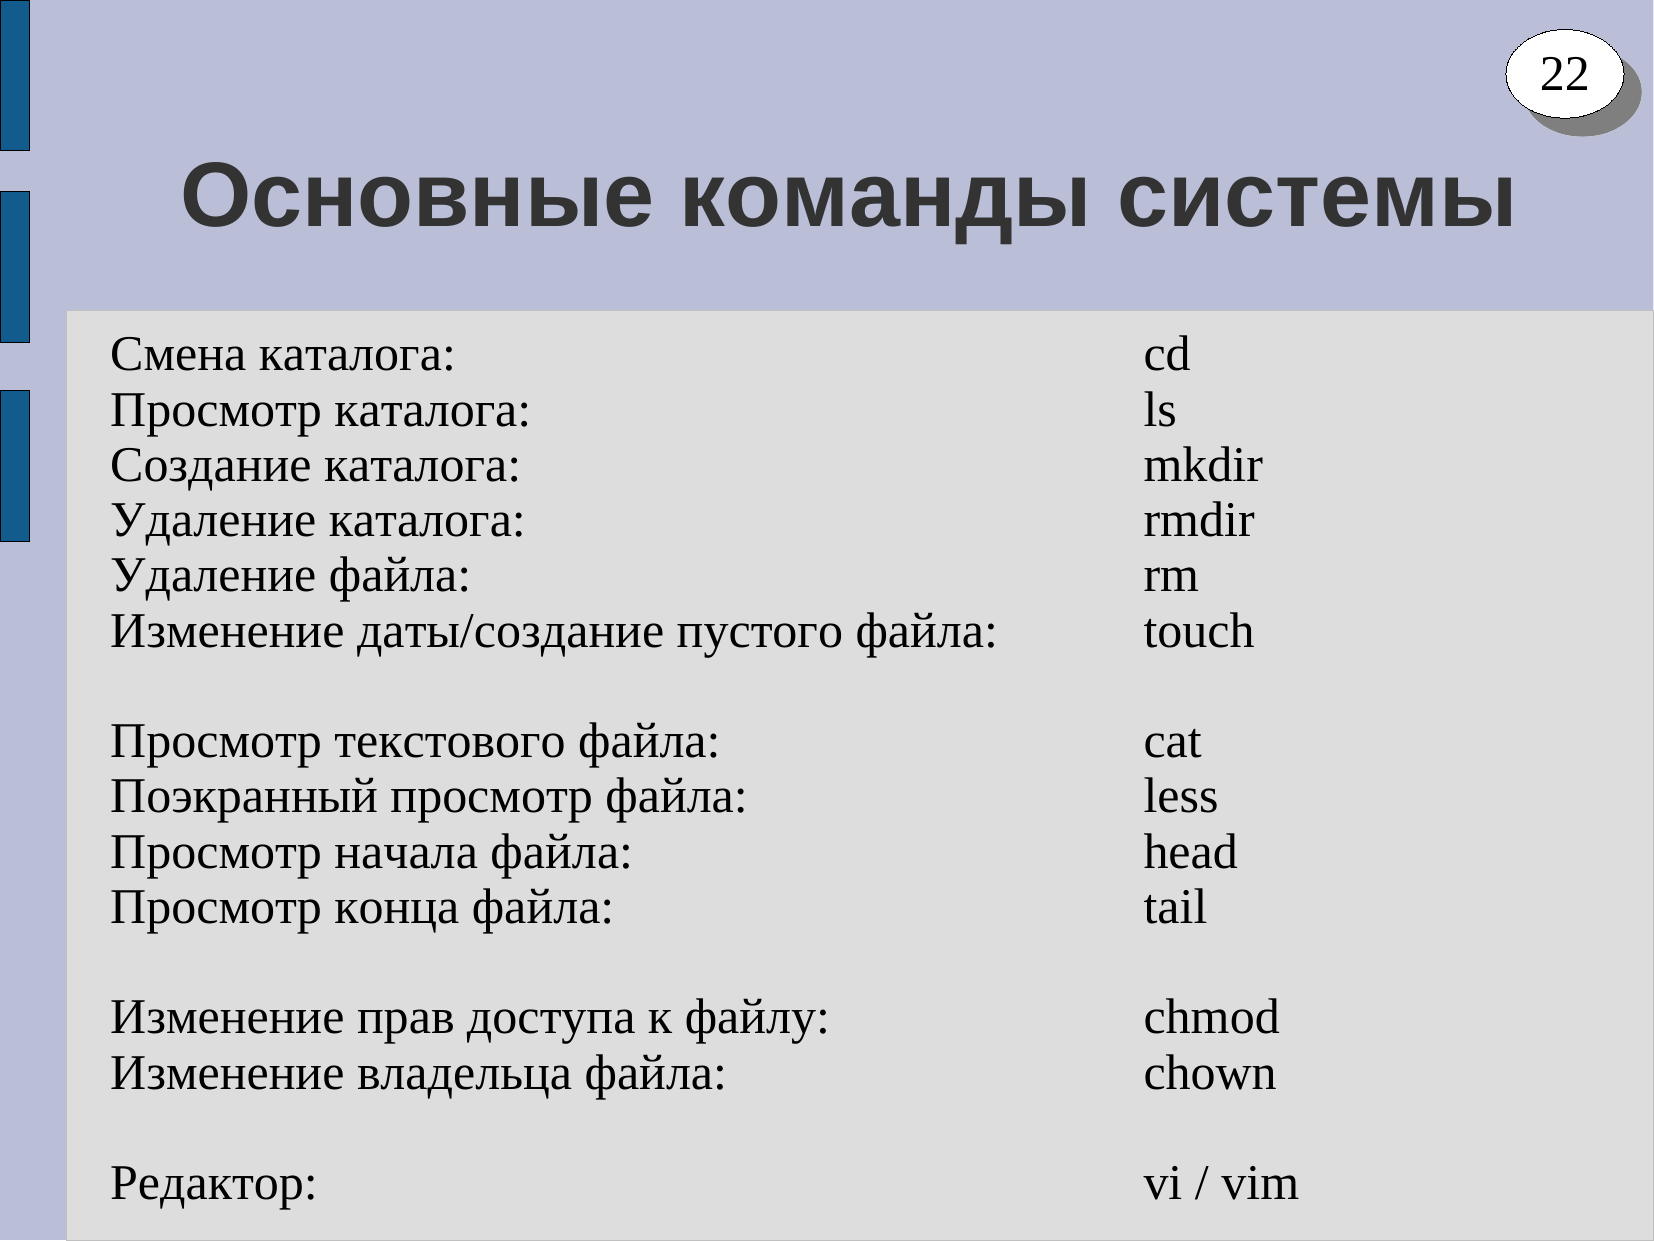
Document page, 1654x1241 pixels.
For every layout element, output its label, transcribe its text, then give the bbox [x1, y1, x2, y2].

text_box Смена каталога: cd Просмотр каталога: ls Создание каталога: mkdir Удаление каталога: rmdir Удаление файла: rm Изменение даты/создание пустого файла: touch Просмотр текстового файла: cat Поэкранный просмотр файла: less Просмотр начала файла: head Просмотр конца файла: tail Изменение прав доступа к файлу: chmod Изменение владельца файла: chown Редактор: vi / vim [110, 326, 1300, 1211]
text_box 22 [1505, 29, 1625, 119]
title Основные команды системы [121, 91, 1534, 299]
